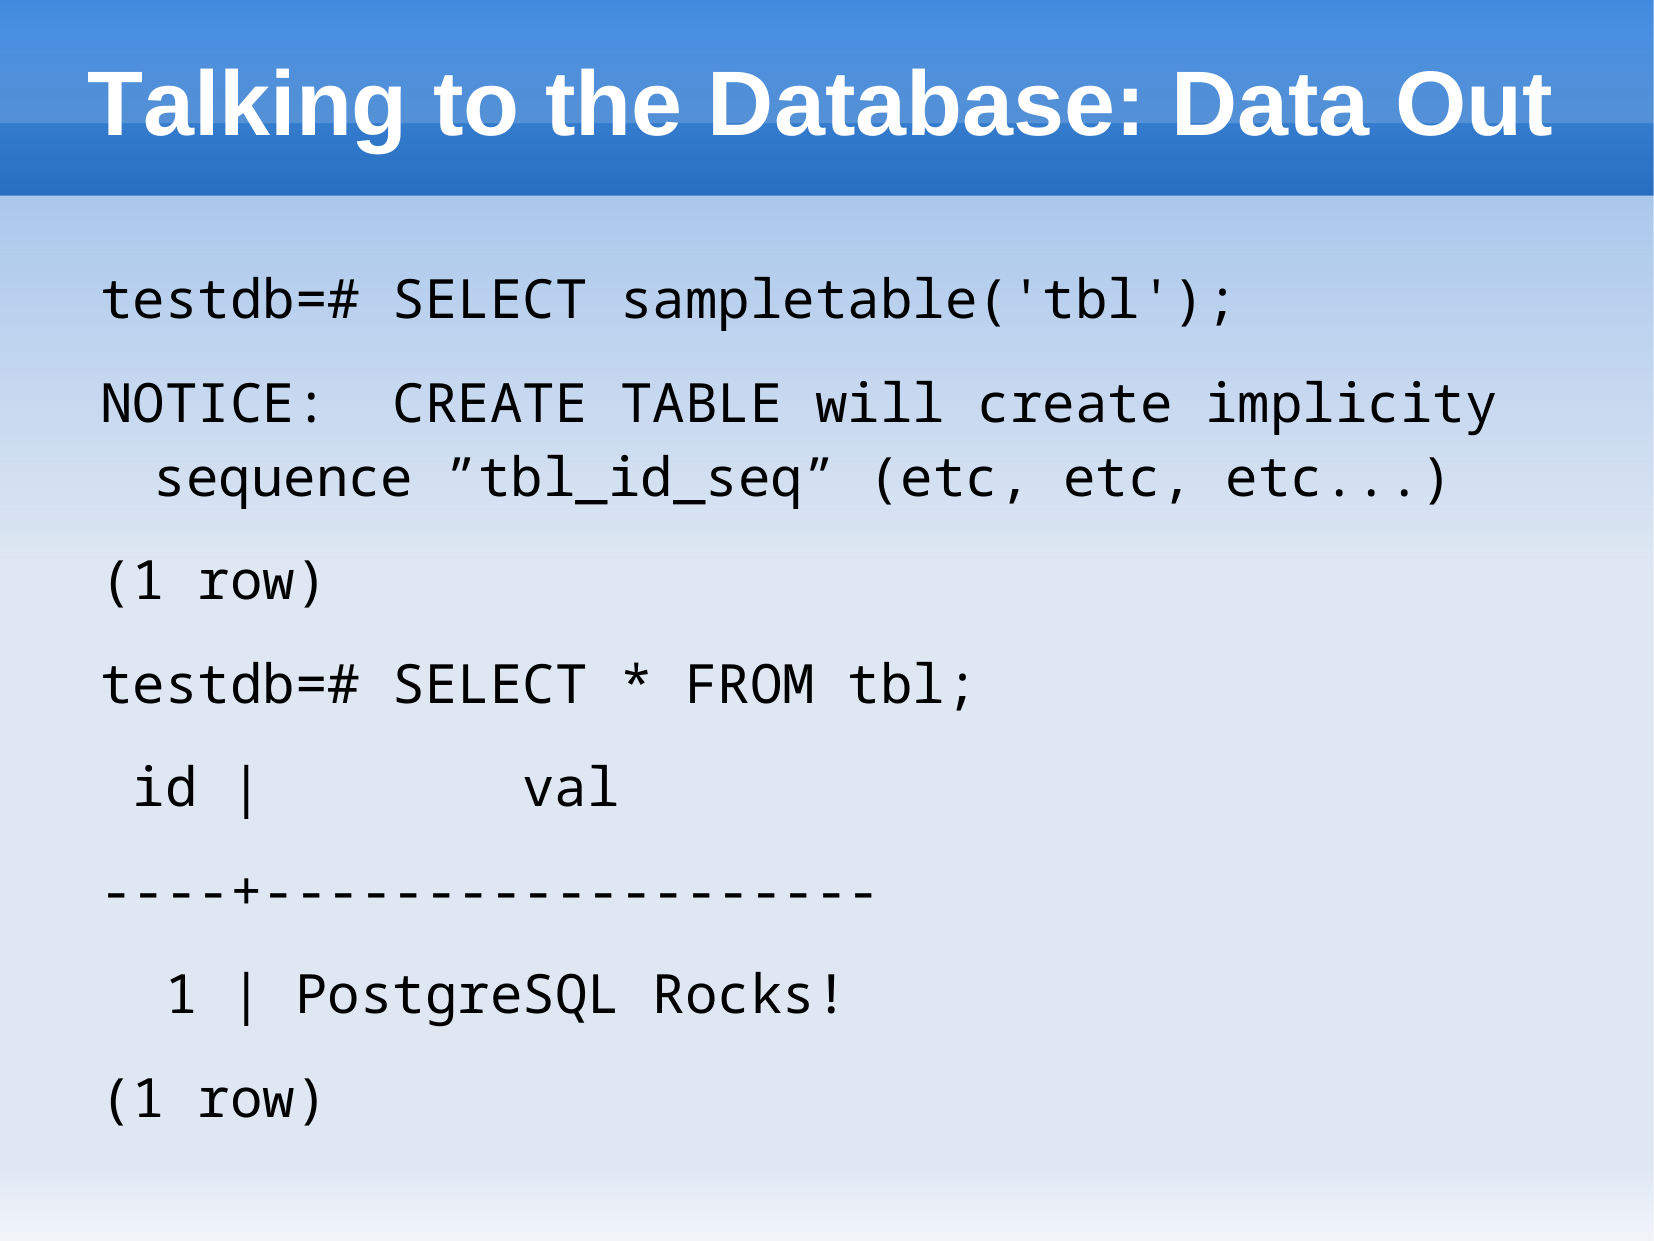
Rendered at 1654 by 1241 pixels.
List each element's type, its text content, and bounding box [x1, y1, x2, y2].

list testdb=# SELECT sampletable('tbl'); NOTICE: CREATE TABLE will create implicity sequence ”tbl_id_seq” (etc, etc, etc...) (1 row) testdb=# SELECT * FROM tbl; id | val ----+------------------- 1 | PostgreSQL Rocks! (1 row) [82, 260, 1571, 1065]
title Talking to the Database: Data Out [76, 7, 1565, 200]
picture [0, 0, 1654, 1241]
